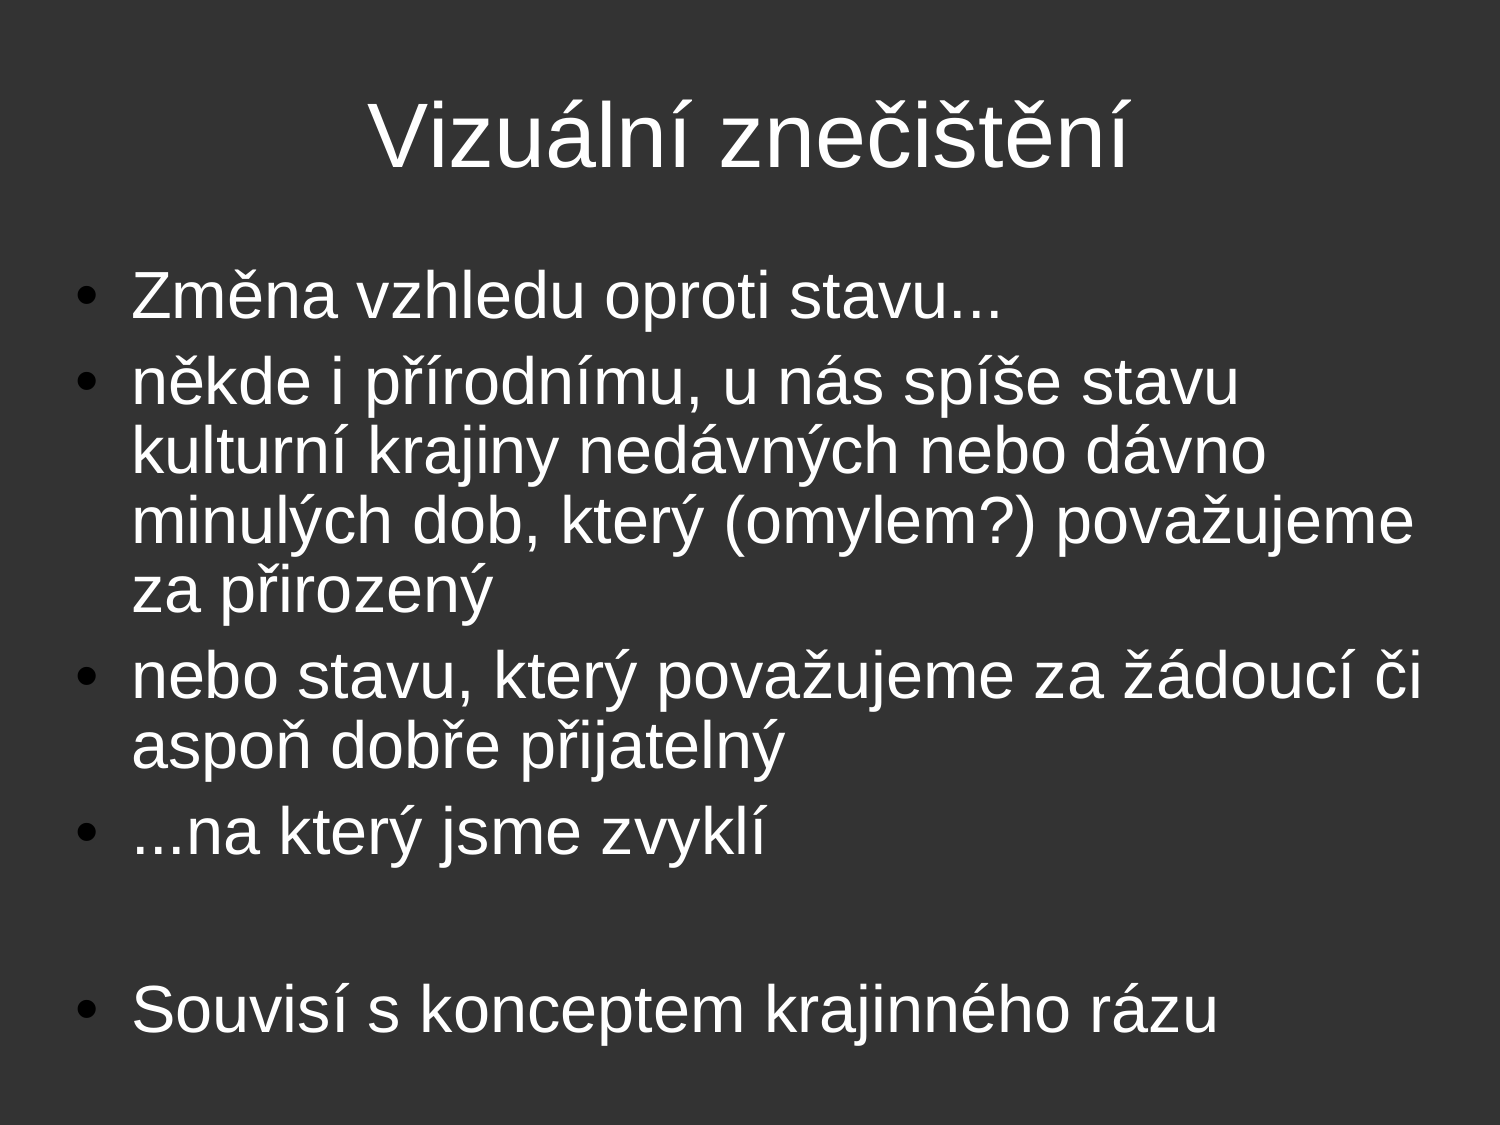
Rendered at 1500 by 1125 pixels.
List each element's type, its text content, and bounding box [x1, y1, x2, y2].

list Změna vzhledu oproti stavu... někde i přírodnímu, u nás spíše stavu kulturní krajiny nedávných nebo dávno minulých dob, který (omylem?) považujeme za přirozený nebo stavu, který považujeme za žádoucí či aspoň dobře přijatelný ...na který jsme zvyklí Souvisí s konceptem krajinného rázu [75, 262, 1425, 1052]
title Vizuální znečištění [75, 21, 1425, 257]
